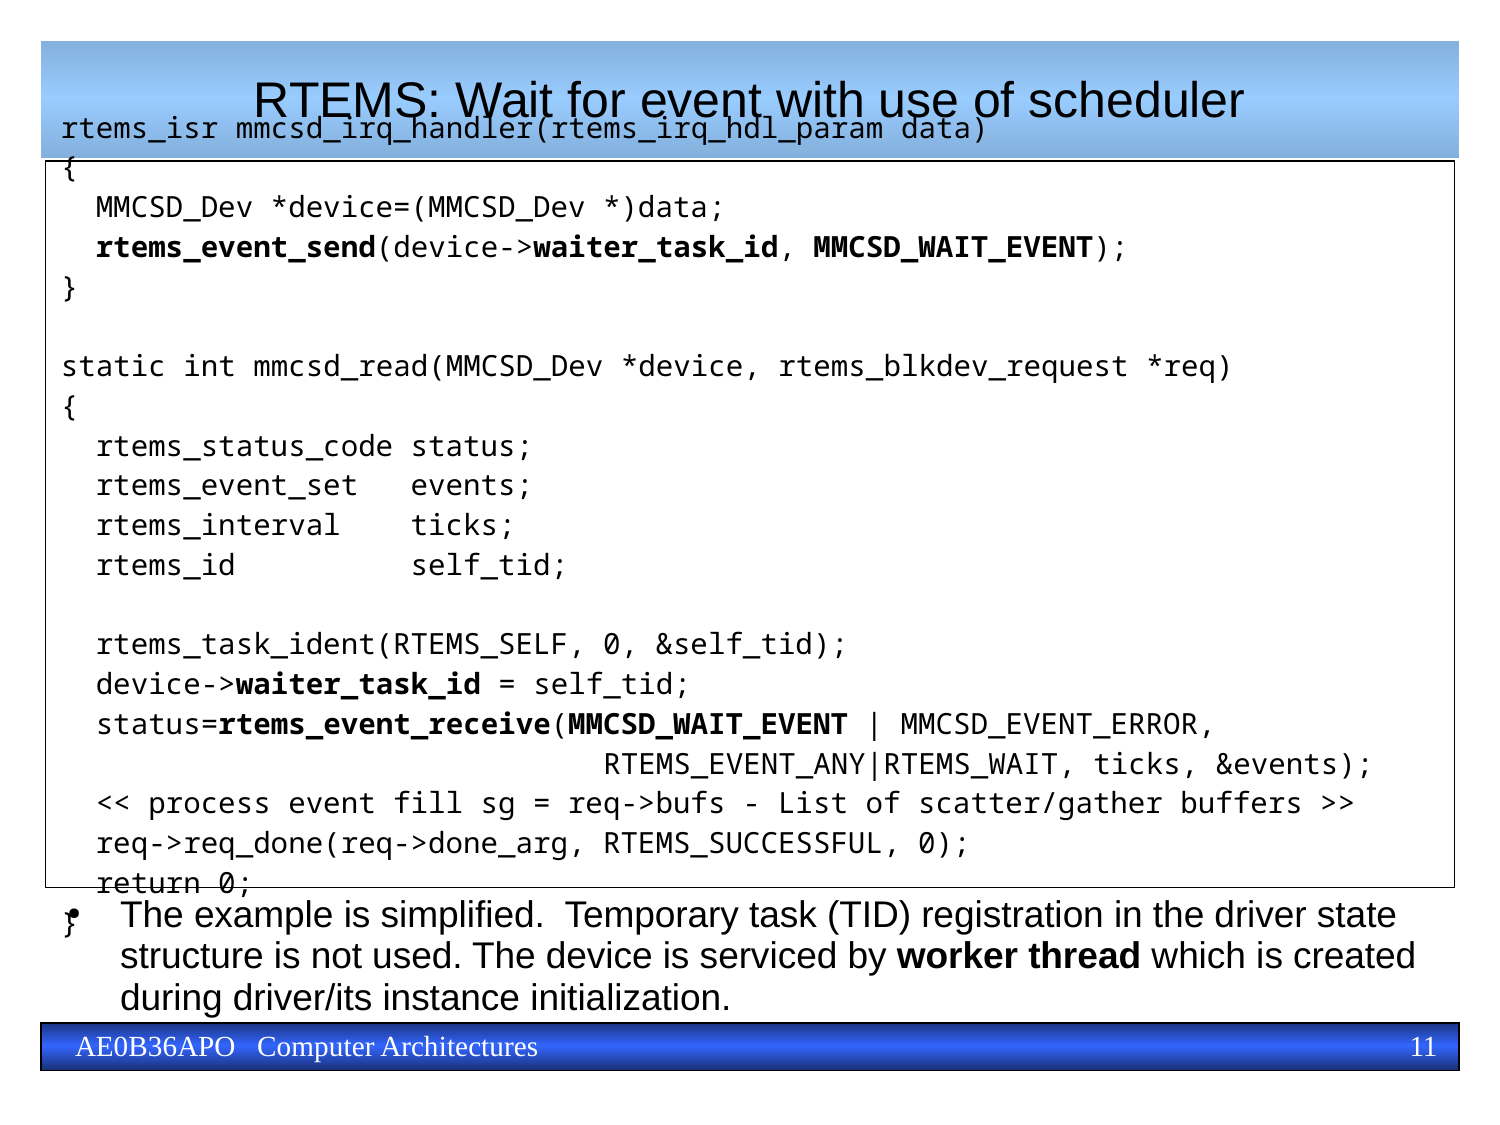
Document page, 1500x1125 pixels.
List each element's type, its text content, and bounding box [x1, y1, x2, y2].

list The example is simplified. Temporary task (TID) registration in the driver state structure is not used. The device is serviced by worker thread which is created during driver/its instance initialization. [50, 894, 1450, 1020]
title RTEMS: Wait for event with use of scheduler [41, 41, 1459, 158]
text_box rtems_isr mmcsd_irq_handler(rtems_irq_hdl_param data) { MMCSD_Dev *device=(MMCSD_Dev *)data; rtems_event_send(device->waiter_task_id, MMCSD_WAIT_EVENT); } static int mmcsd_read(MMCSD_Dev *device, rtems_blkdev_request *req) { rtems_status_code status; rtems_event_set events; rtems_interval ticks; rtems_id self_tid; rtems_task_ident(RTEMS_SELF, 0, &self_tid); device->waiter_task_id = self_tid; status=rtems_event_receive(MMCSD_WAIT_EVENT | MMCSD_EVENT_ERROR, RTEMS_EVENT_ANY|RTEMS_WAIT, ticks, &events); << process event fill sg = req->bufs - List of scatter/gather buffers >> req->req_done(req->done_arg, RTEMS_SUCCESSFUL, 0); return 0; } [45, 160, 1455, 888]
